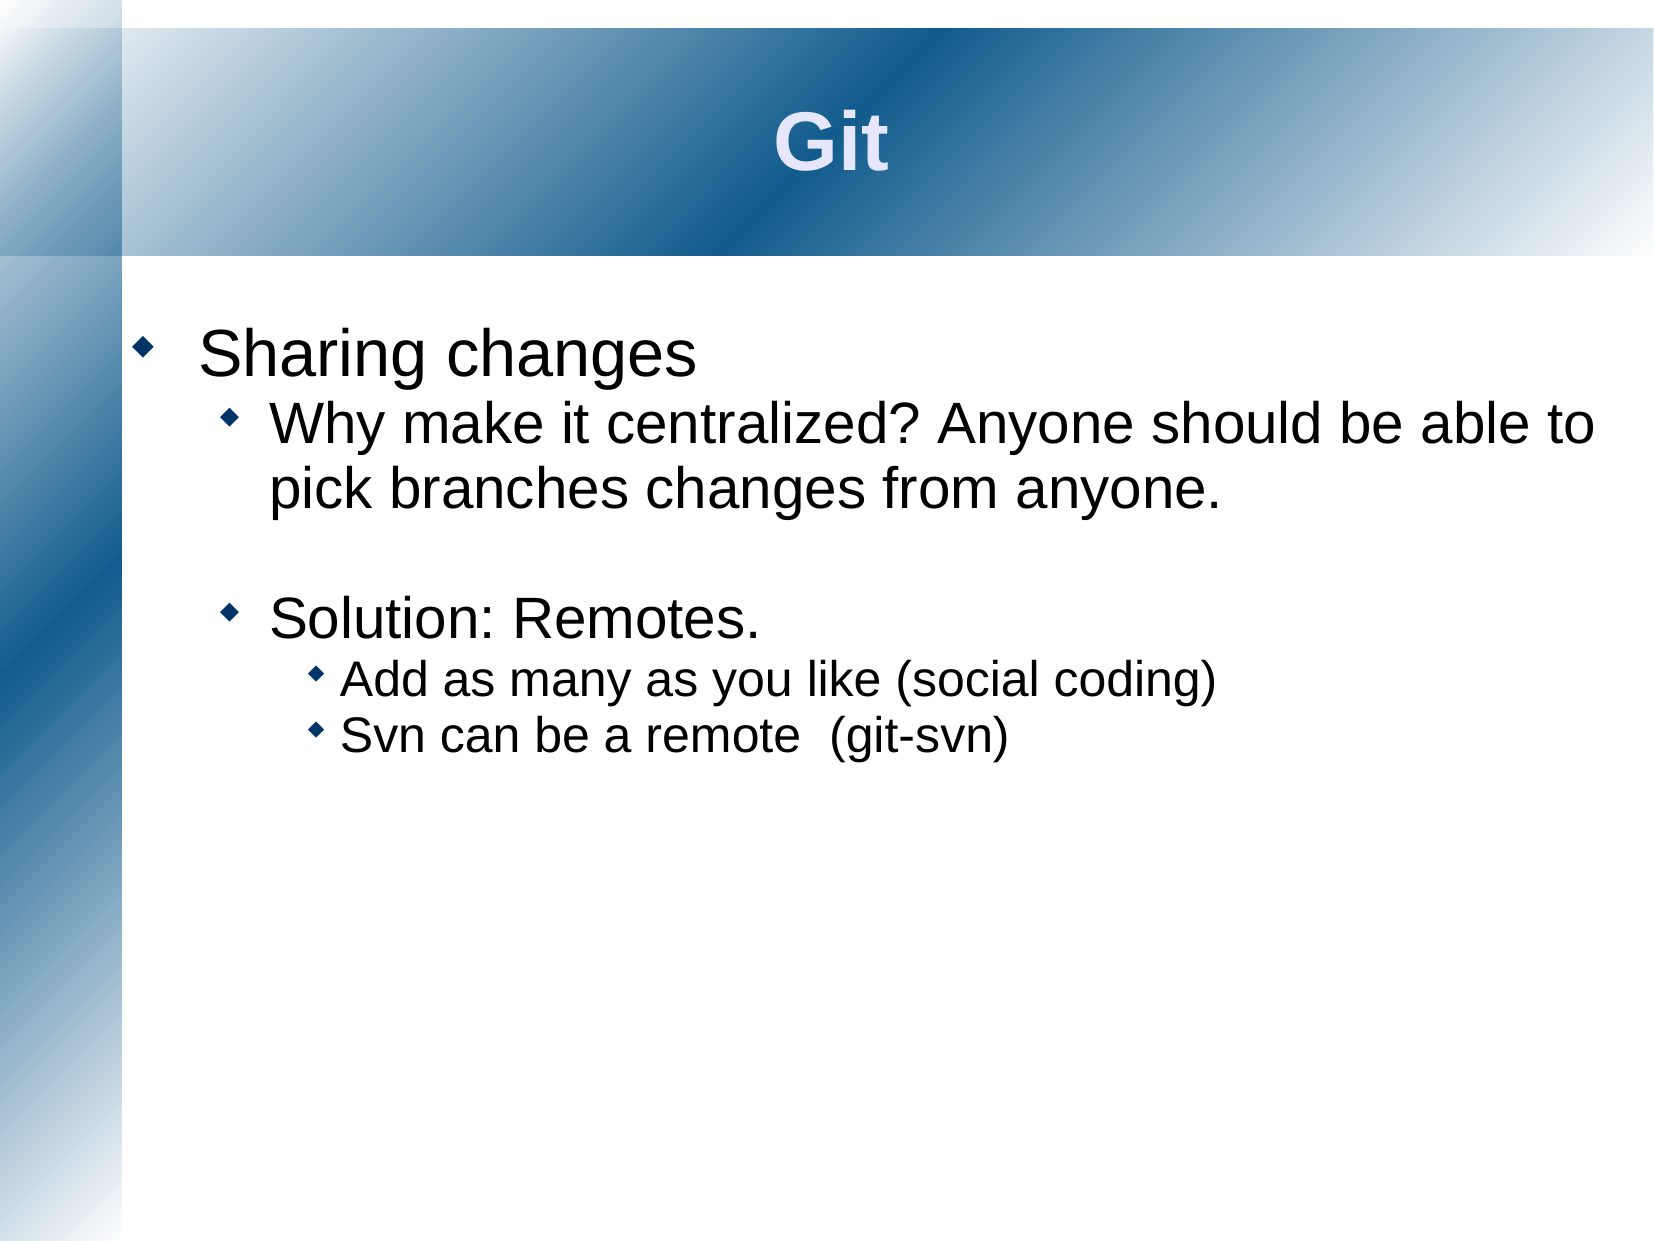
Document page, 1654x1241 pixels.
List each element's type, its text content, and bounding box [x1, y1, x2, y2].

list Sharing changes Why make it centralized? Anyone should be able to pick branches changes from anyone. Solution: Remotes. Add as many as you like (social coding) Svn can be a remote (git-svn) [127, 316, 1603, 1174]
title Git [125, 37, 1538, 246]
